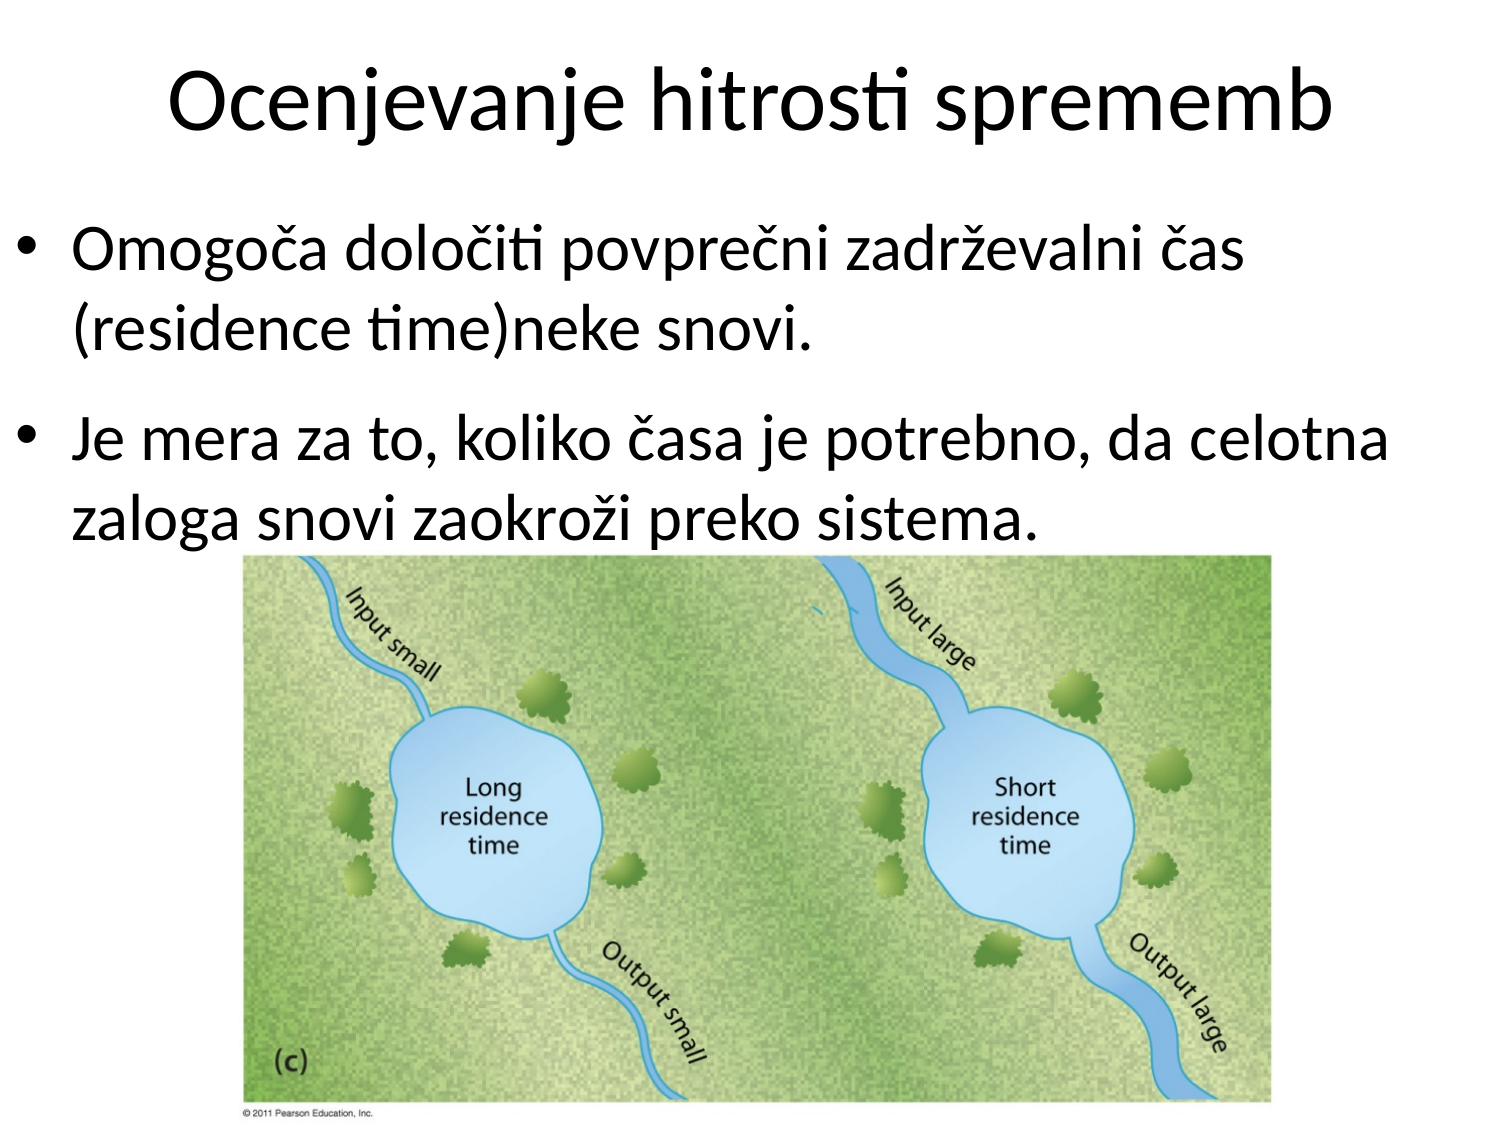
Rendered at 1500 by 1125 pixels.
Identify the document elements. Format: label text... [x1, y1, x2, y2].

picture [239, 550, 1276, 1125]
title Ocenjevanje hitrosti sprememb [76, 0, 1427, 188]
list Omogoča določiti povprečni zadrževalni čas (residence time)neke snovi. Je mera za to, koliko časa je potrebno, da celotna zaloga snovi zaokroži preko sistema. [0, 196, 1500, 1083]
